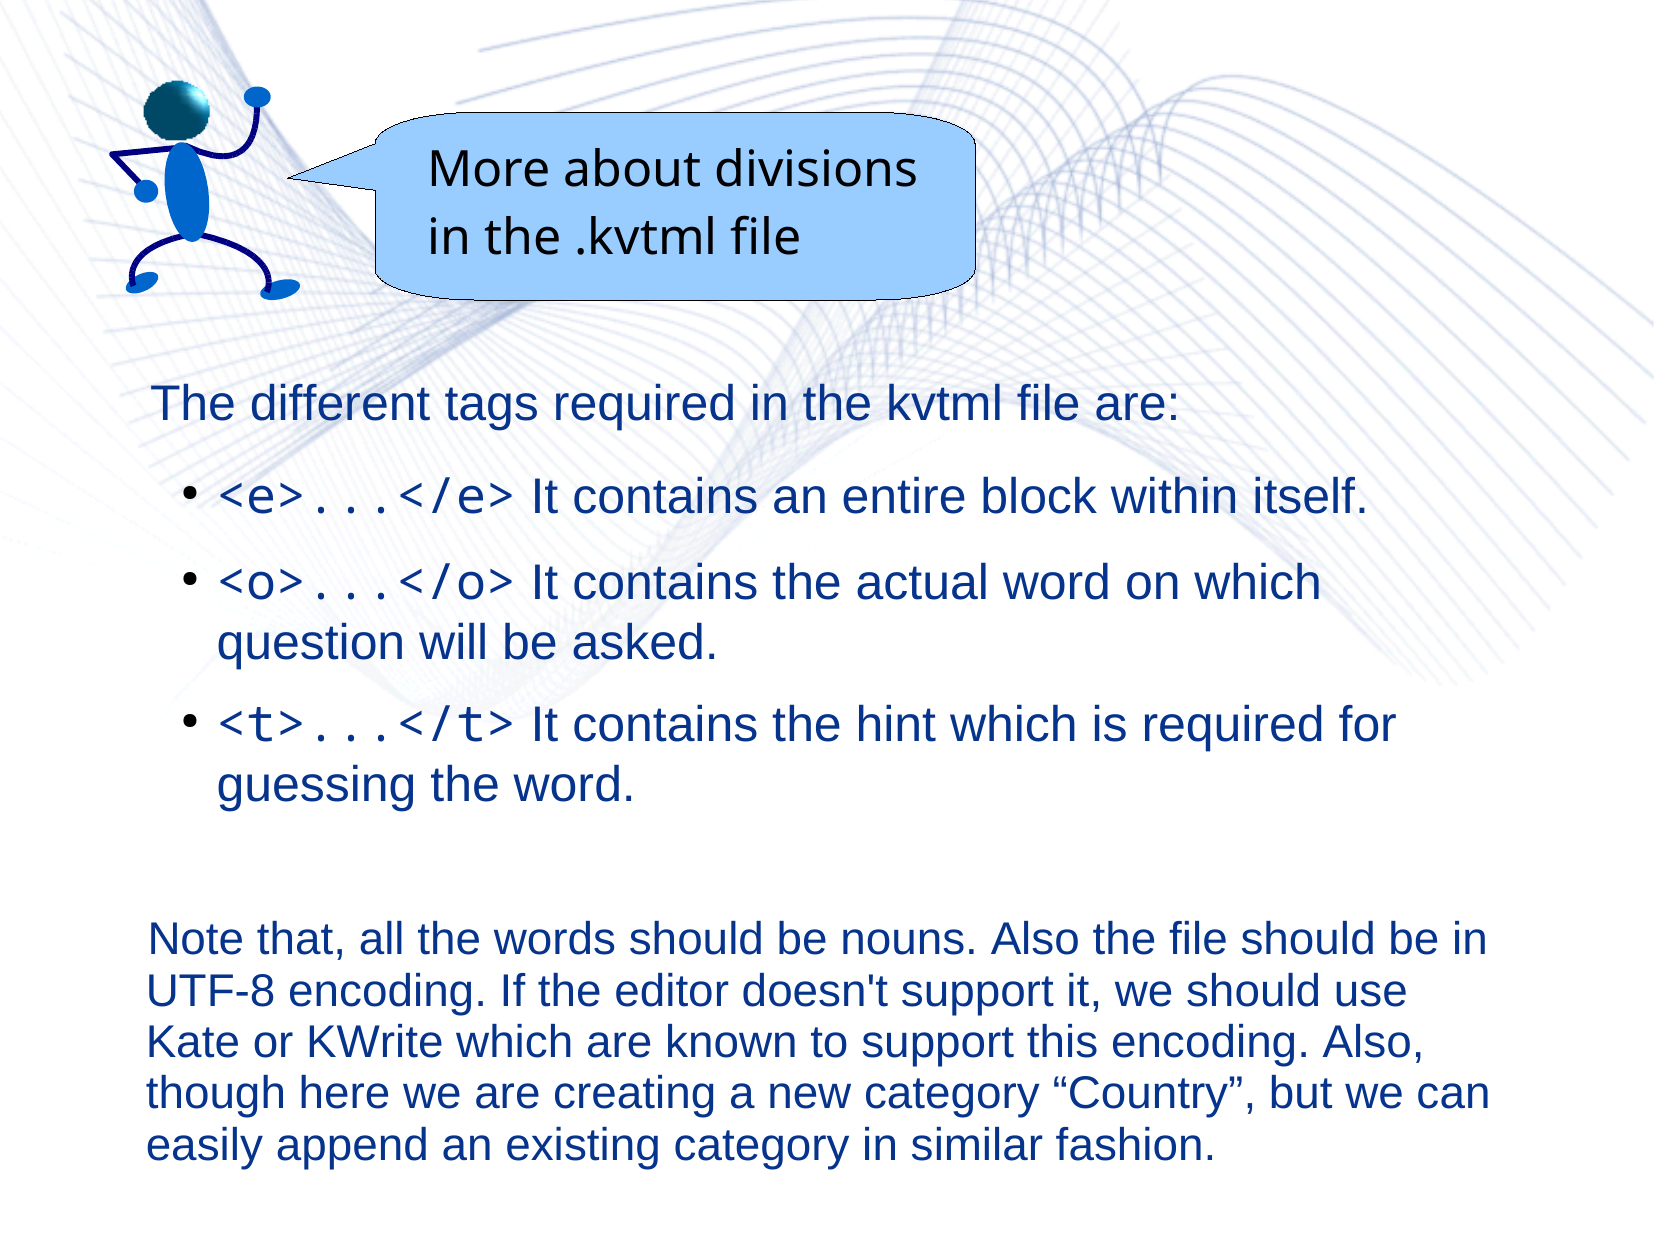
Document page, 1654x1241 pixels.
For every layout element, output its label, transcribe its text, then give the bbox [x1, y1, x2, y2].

text_box [301, 112, 976, 301]
picture [0, 0, 1654, 1241]
text_box More about divisions in the .kvtml file [412, 125, 976, 263]
list The different tags required in the kvtml file are: <e>...</e> It contains an entire block within itself. <o>...</o> It contains the actual word on which question will be asked. <t>...</t> It contains the hint which is required for guessing the word. Note that, all the words should be nouns. Also the file should be in UTF-8 encoding. If the editor doesn't support it, we should use Kate or KWrite which are known to support this encoding. Also, though here we are creating a new category “Country”, but we can easily append an existing category in similar fashion. [75, 375, 1501, 1228]
